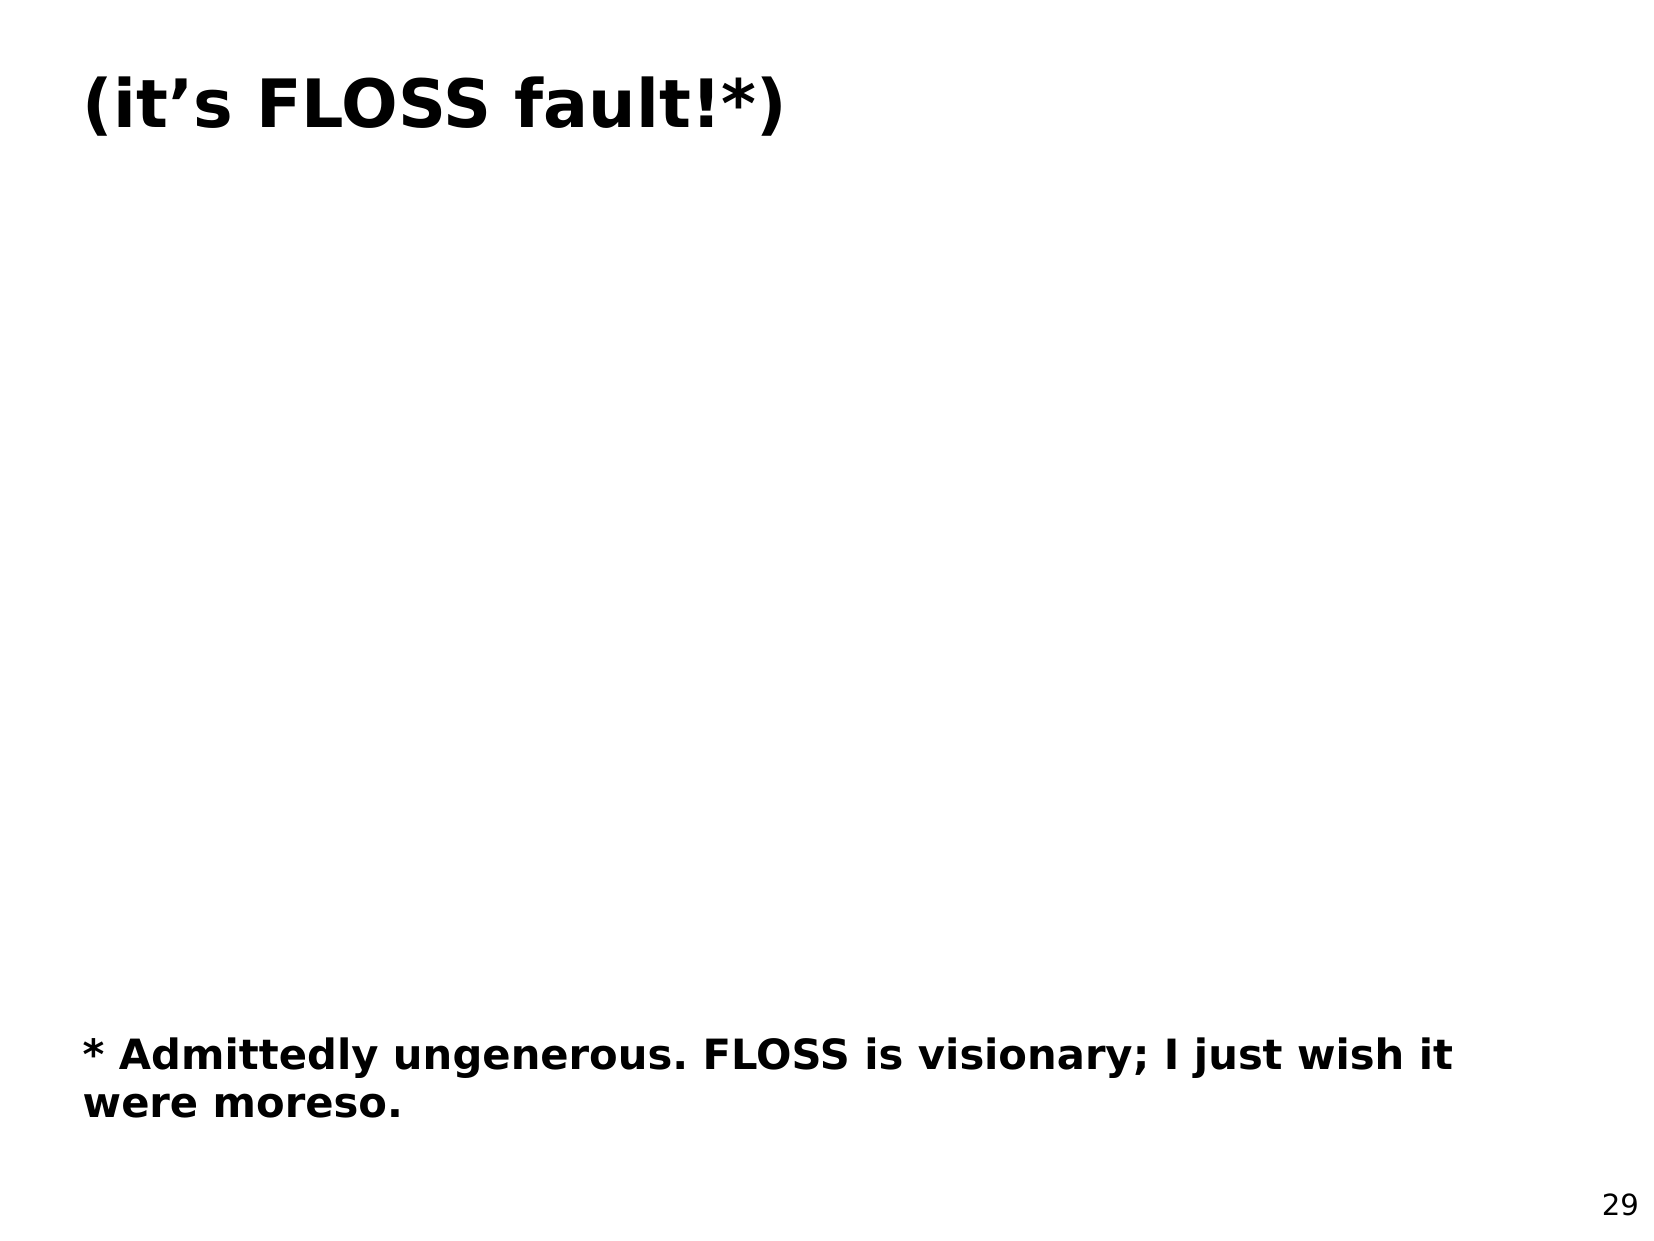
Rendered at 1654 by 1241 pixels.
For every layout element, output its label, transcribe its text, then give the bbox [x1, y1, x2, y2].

list (it’s FLOSS fault!*) * Admittedly ungenerous. FLOSS is visionary; I just wish it were moreso. [82, 65, 1571, 1235]
